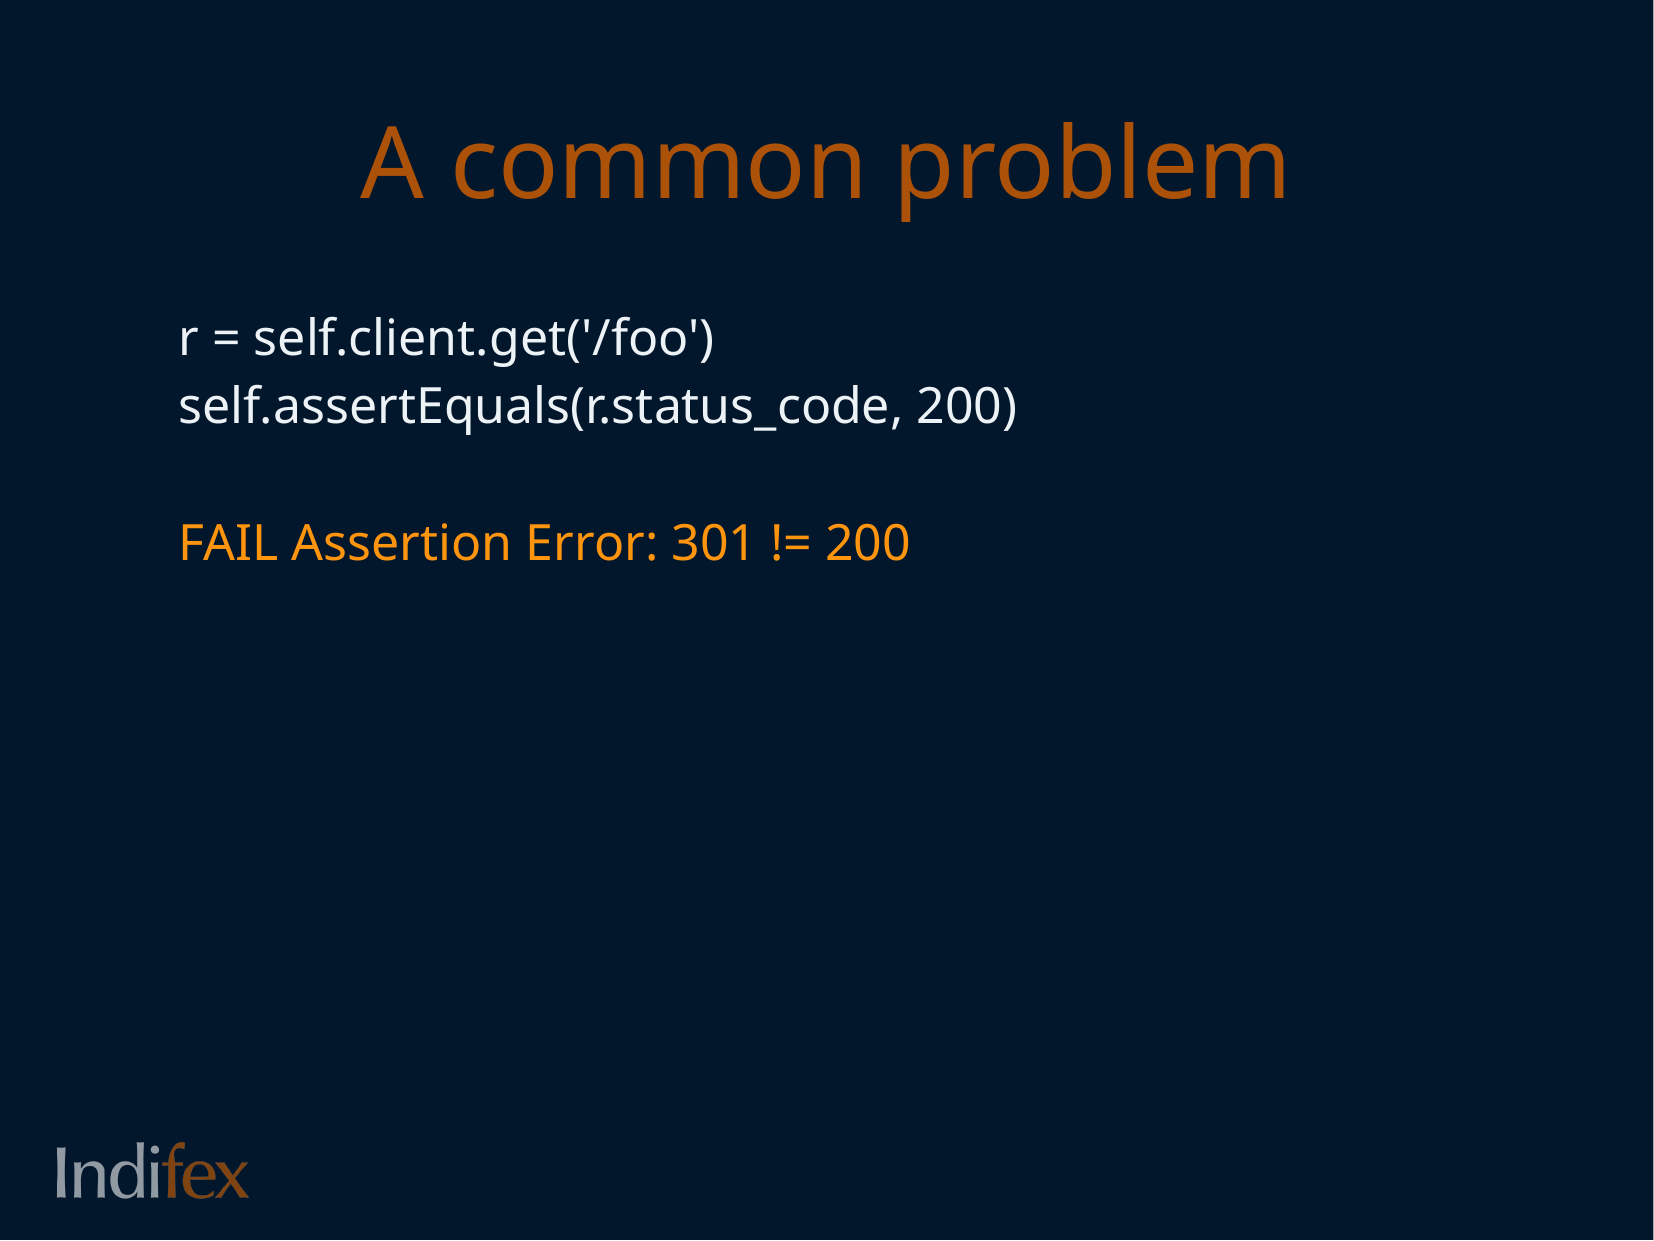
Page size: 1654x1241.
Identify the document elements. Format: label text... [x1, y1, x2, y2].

picture [56, 1142, 249, 1241]
text_box r = self.client.get('/foo') self.assertEquals(r.status_code, 200) FAIL Assertion Error: 301 != 200 [163, 294, 1208, 546]
title A common problem [82, 49, 1571, 257]
